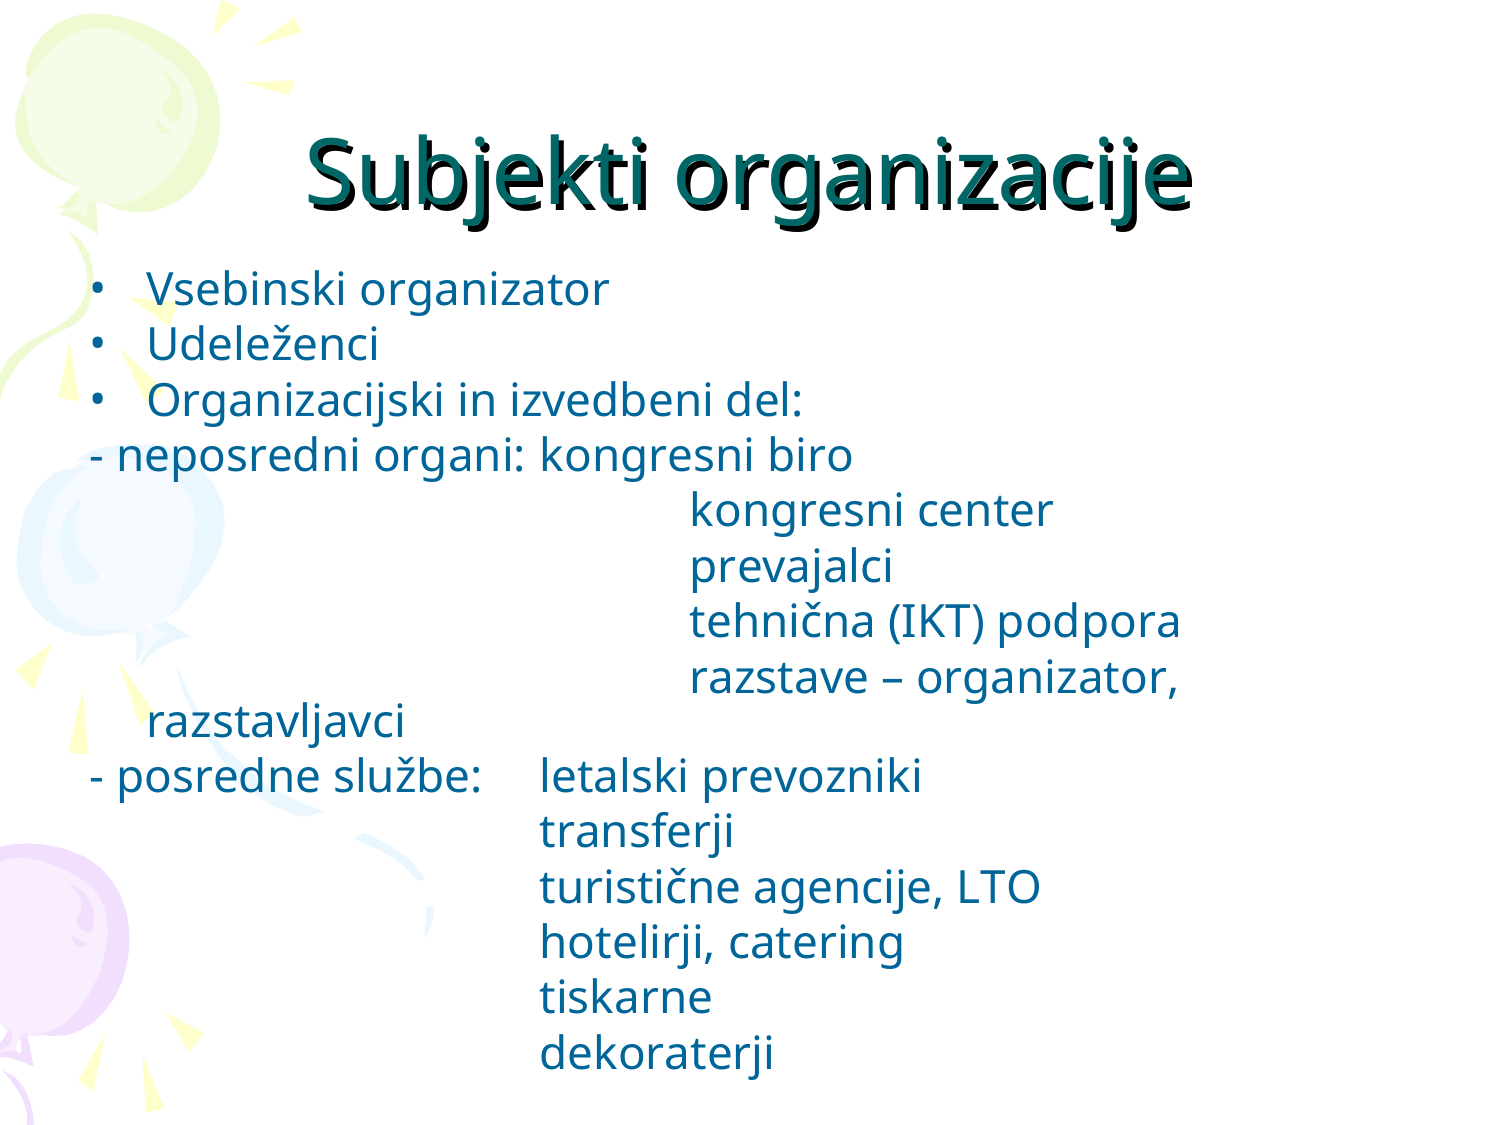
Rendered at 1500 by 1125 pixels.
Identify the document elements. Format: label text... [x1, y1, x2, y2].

list Vsebinski organizator Udeleženci Organizacijski in izvedbeni del: - neposredni organi: kongresni biro kongresni center prevajalci tehnična (IKT) podpora razstave – organizator, razstavljavci - posredne službe: letalski prevozniki transferji turistične agencije, LTO hotelirji, catering tiskarne dekoraterji [75, 262, 1426, 1083]
title Subjekti organizacije [72, 16, 1426, 233]
